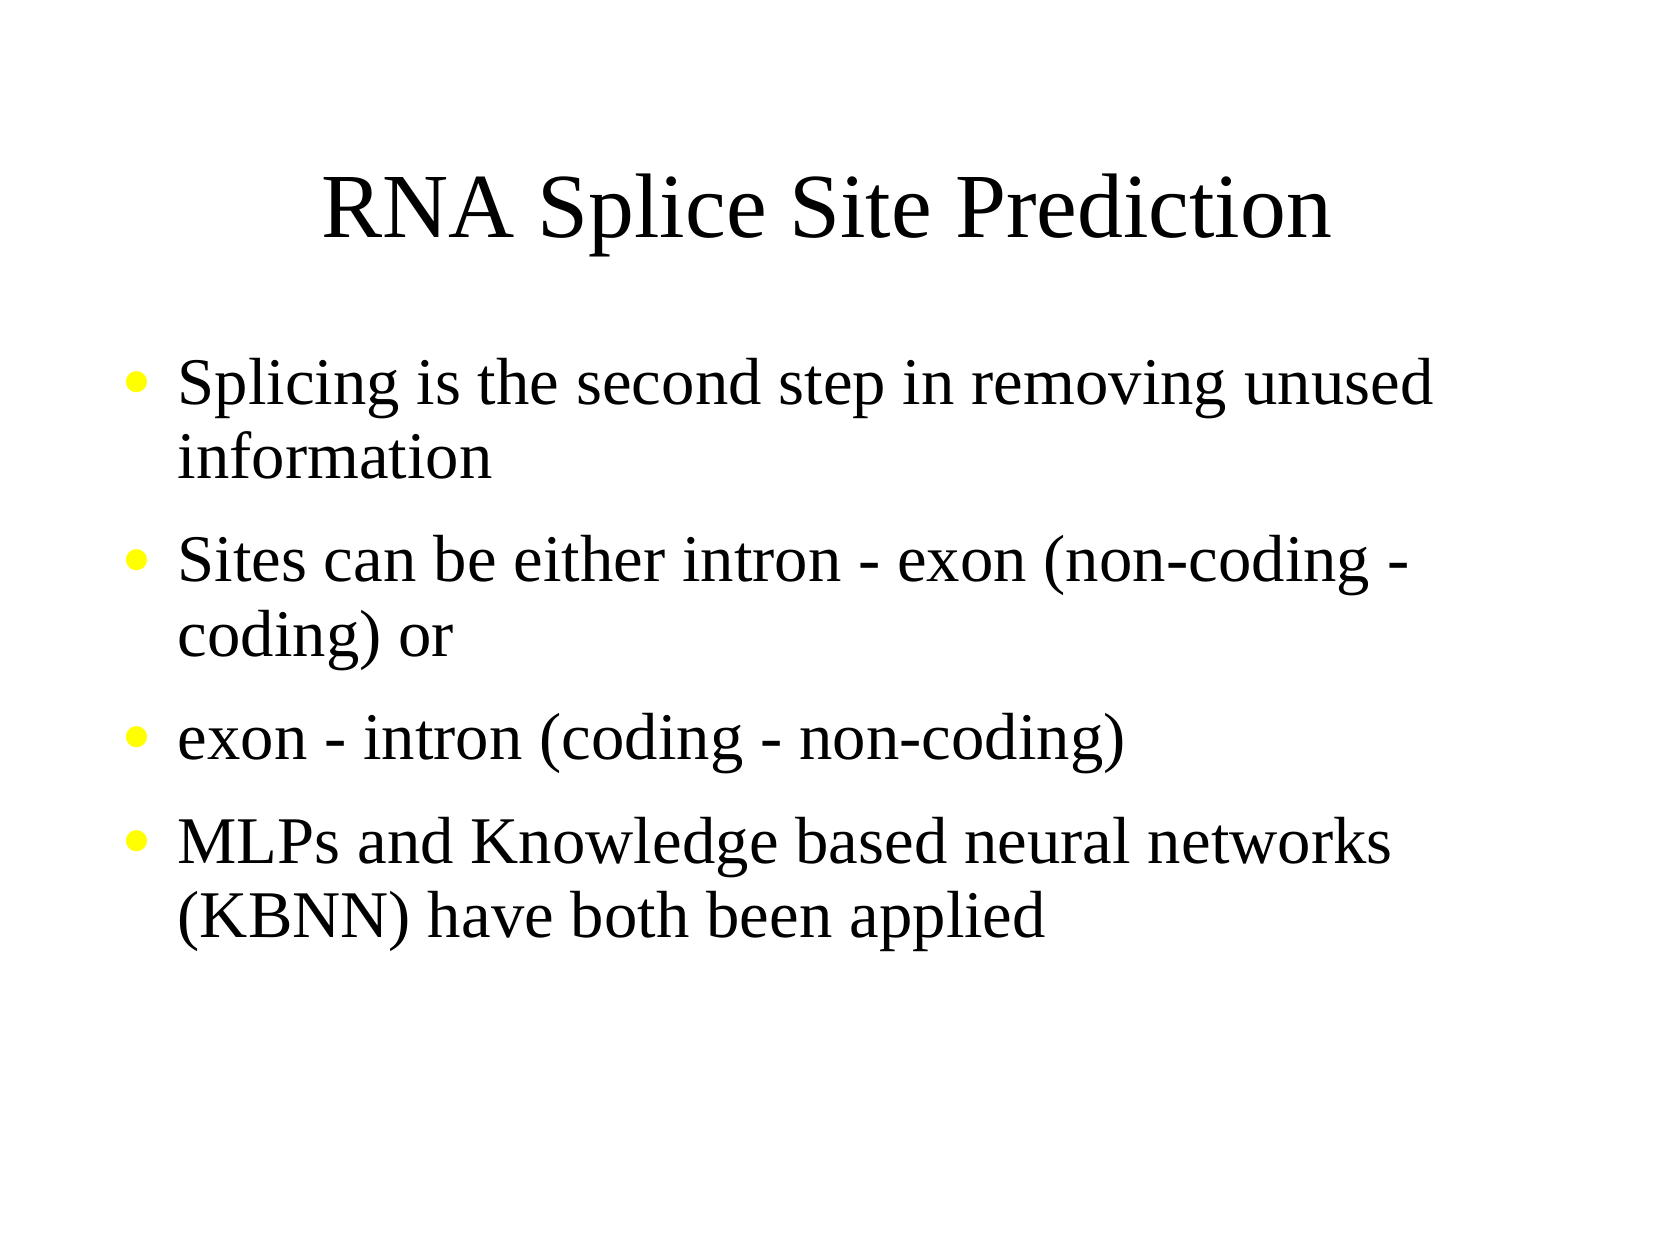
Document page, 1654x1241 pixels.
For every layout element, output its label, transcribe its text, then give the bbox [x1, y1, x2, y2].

list Splicing is the second step in removing unused information Sites can be either intron - exon (non-coding - coding) or exon - intron (coding - non-coding) MLPs and Knowledge based neural networks (KBNN) have both been applied [121, 344, 1534, 1127]
title RNA Splice Site Prediction [121, 102, 1534, 311]
